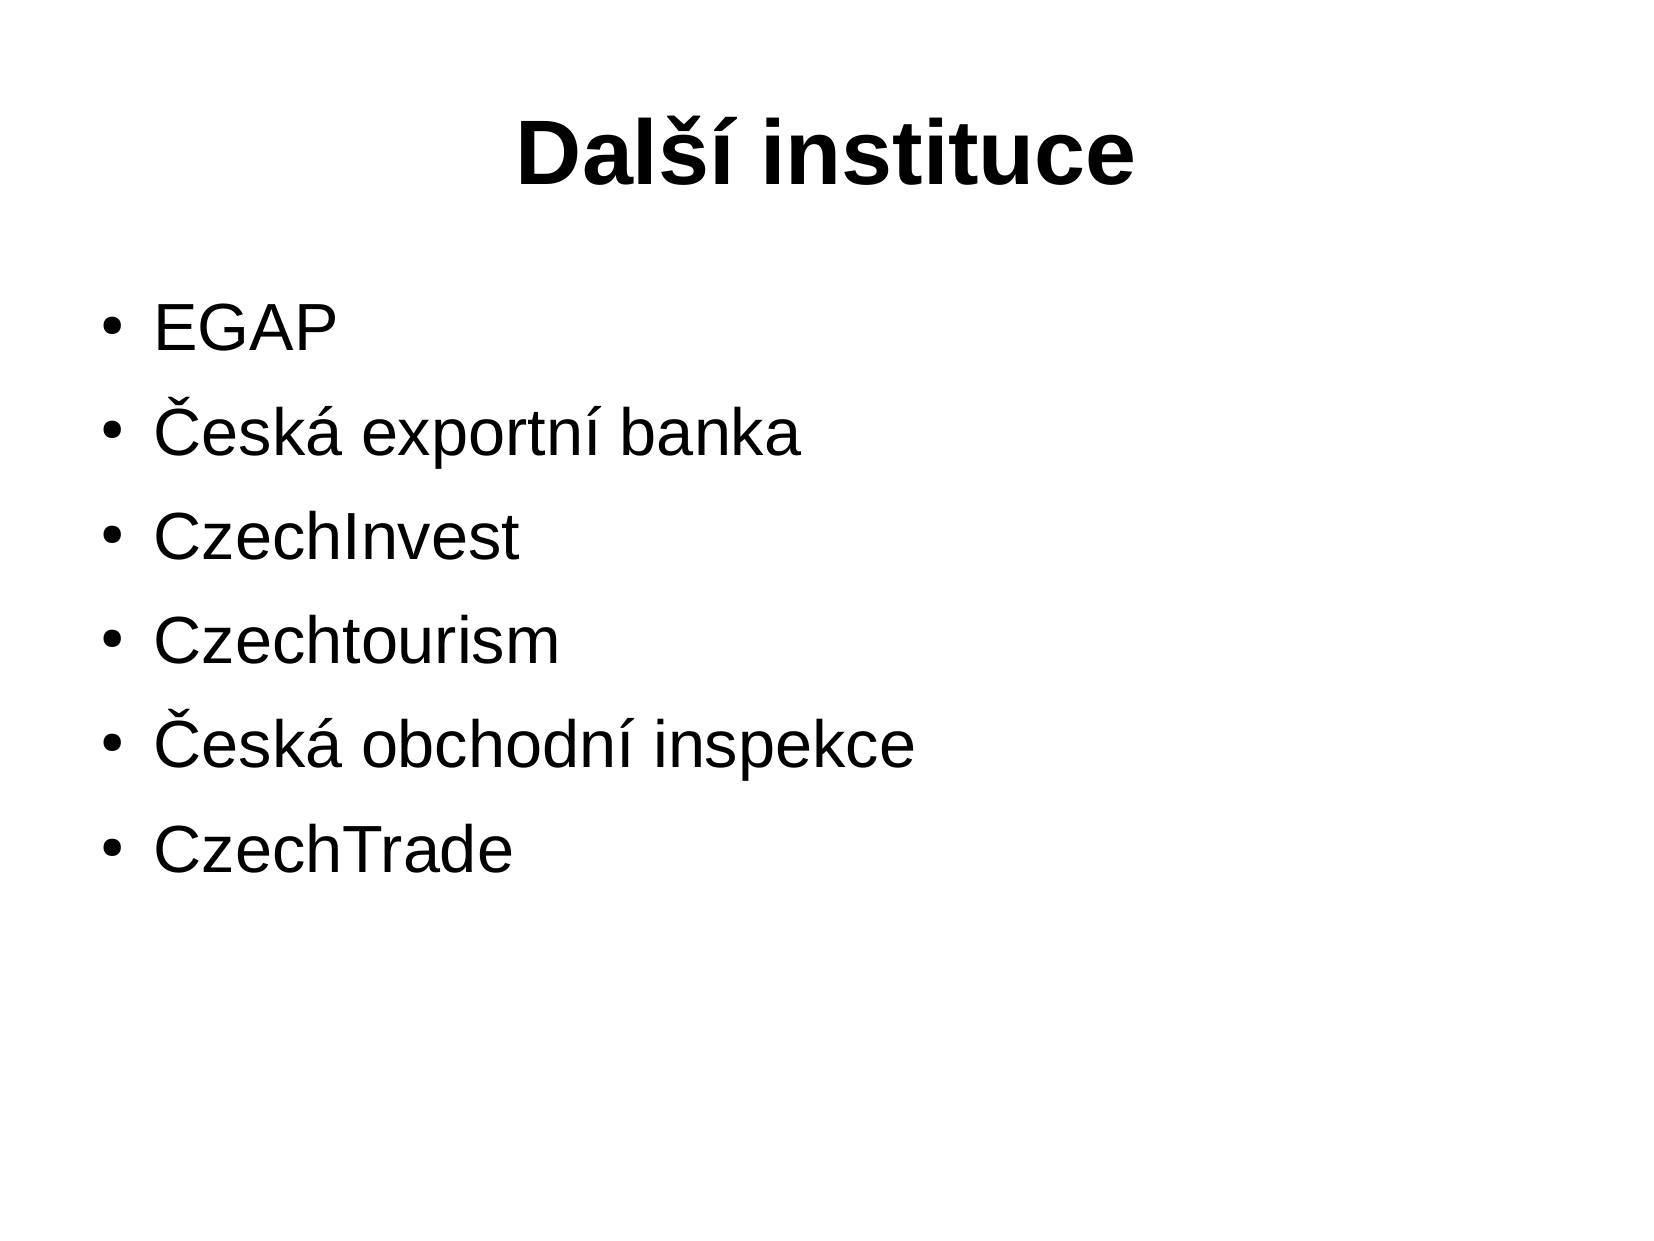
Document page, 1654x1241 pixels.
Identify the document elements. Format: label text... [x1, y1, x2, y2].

title Další instituce [82, 49, 1571, 257]
list EGAP Česká exportní banka CzechInvest Czechtourism Česká obchodní inspekce CzechTrade [82, 290, 1571, 1109]
